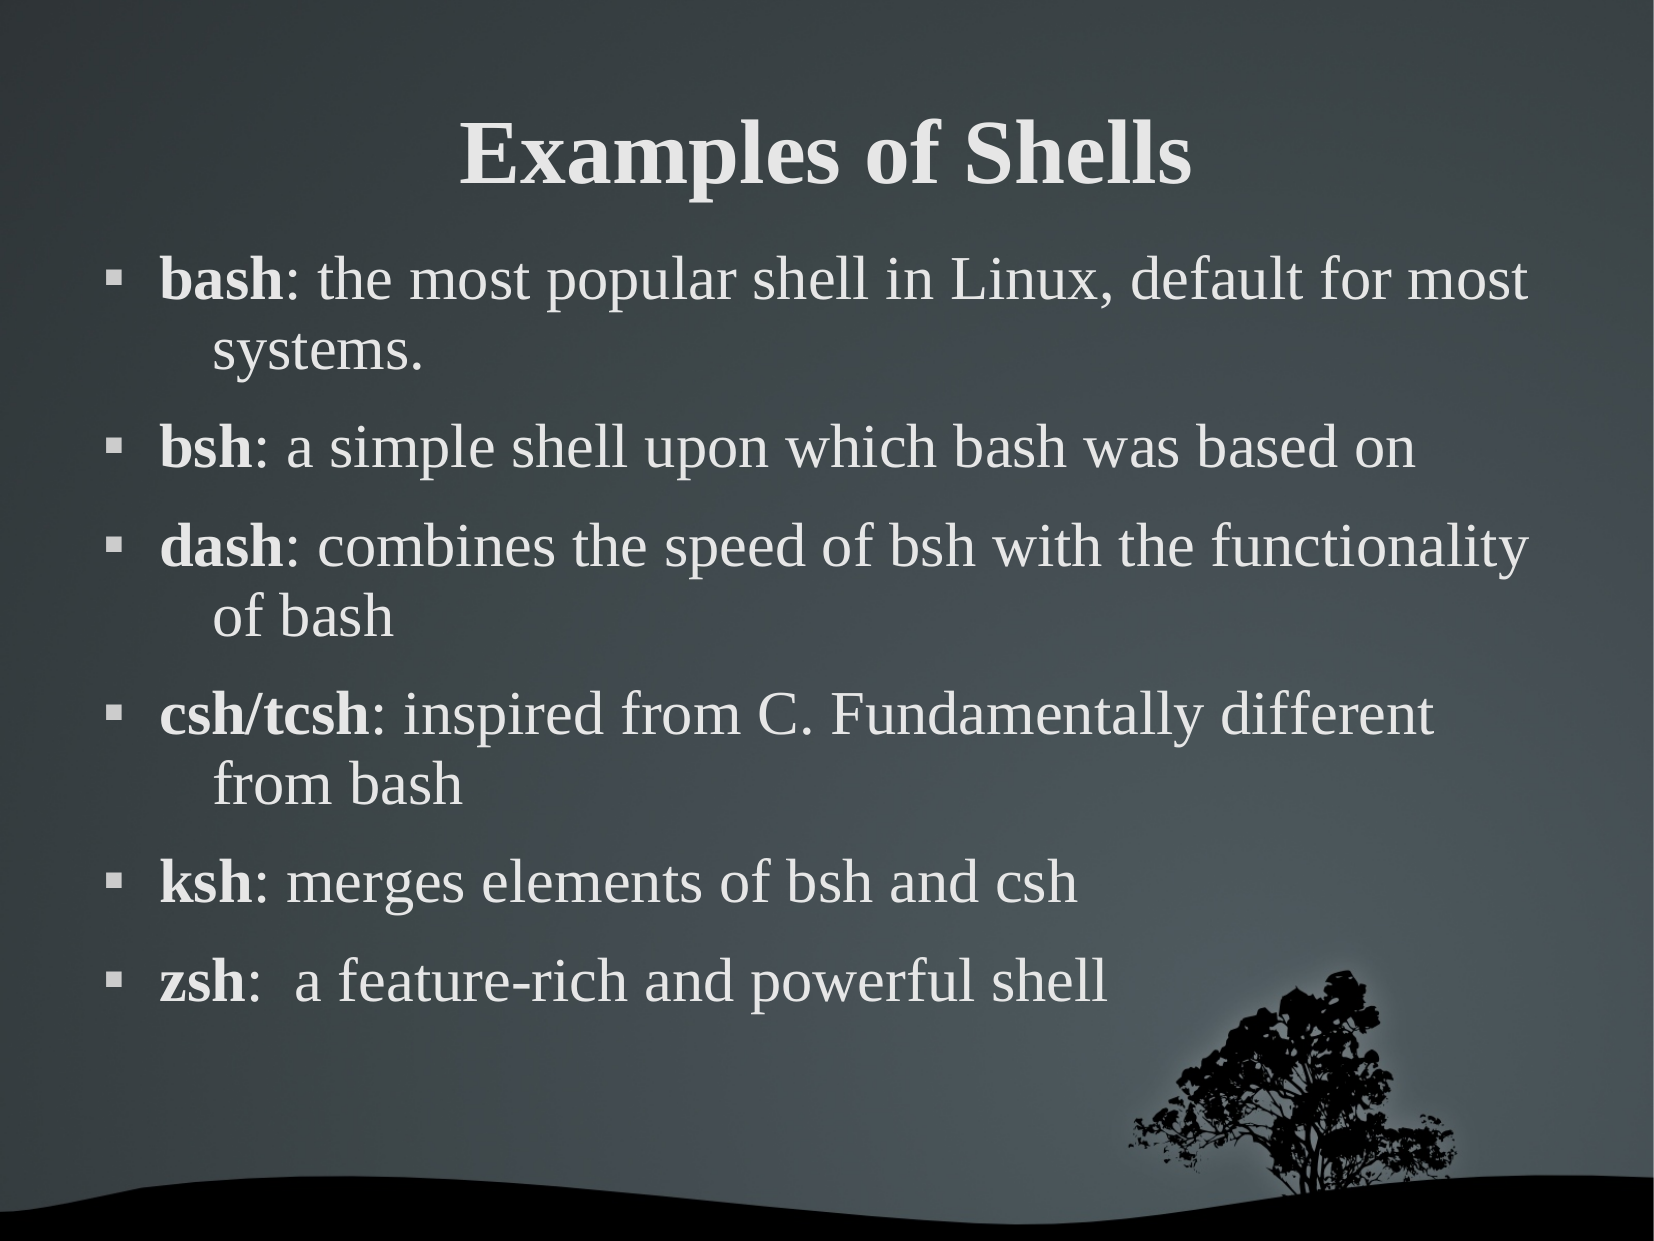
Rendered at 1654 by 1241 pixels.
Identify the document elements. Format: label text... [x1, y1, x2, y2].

picture [0, 0, 1654, 1241]
title Examples of Shells [82, 49, 1571, 257]
list bash: the most popular shell in Linux, default for most systems. bsh: a simple shell upon which bash was based on dash: combines the speed of bsh with the functionality of bash csh/tcsh: inspired from C. Fundamentally different from bash ksh: merges elements of bsh and csh zsh: a feature-rich and powerful shell [70, 244, 1559, 1190]
